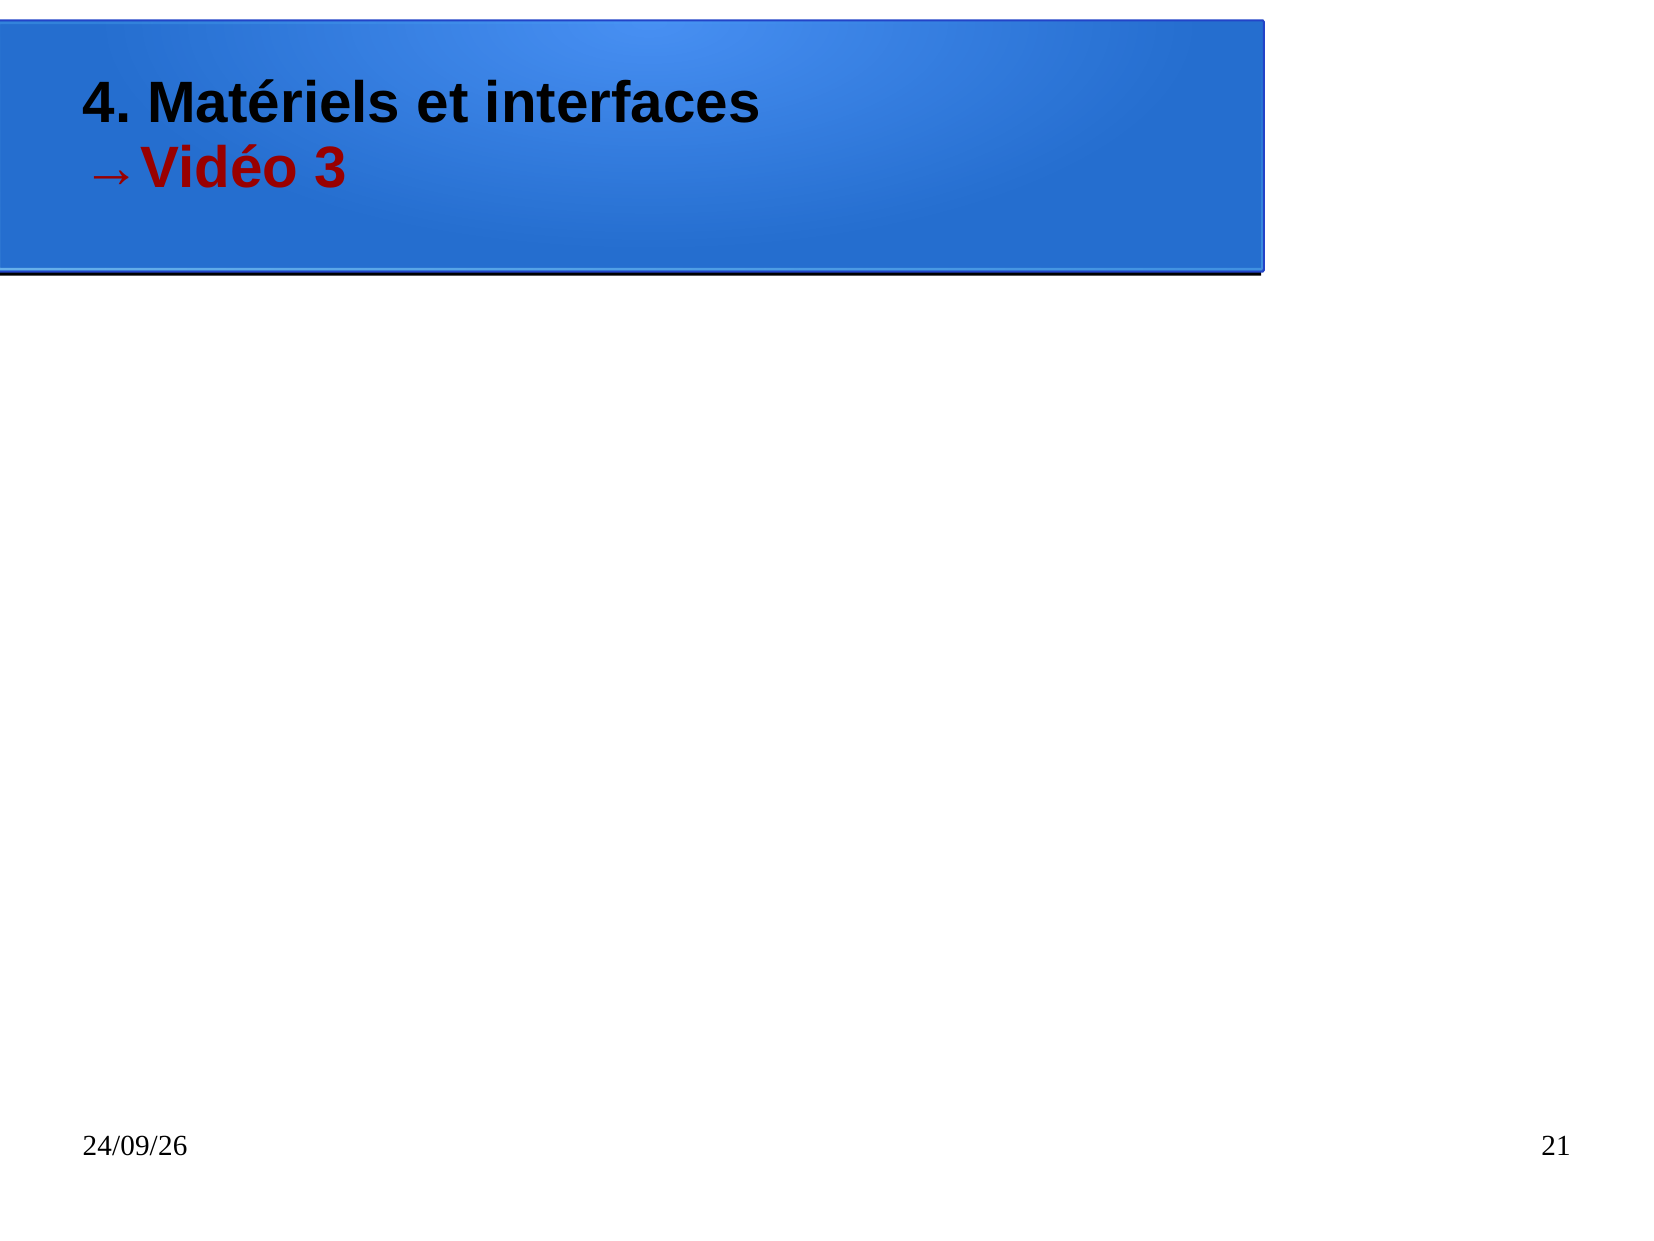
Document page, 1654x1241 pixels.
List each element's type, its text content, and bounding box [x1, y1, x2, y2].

title 4. Matériels et interfaces →Vidéo 3 [82, 69, 1264, 238]
